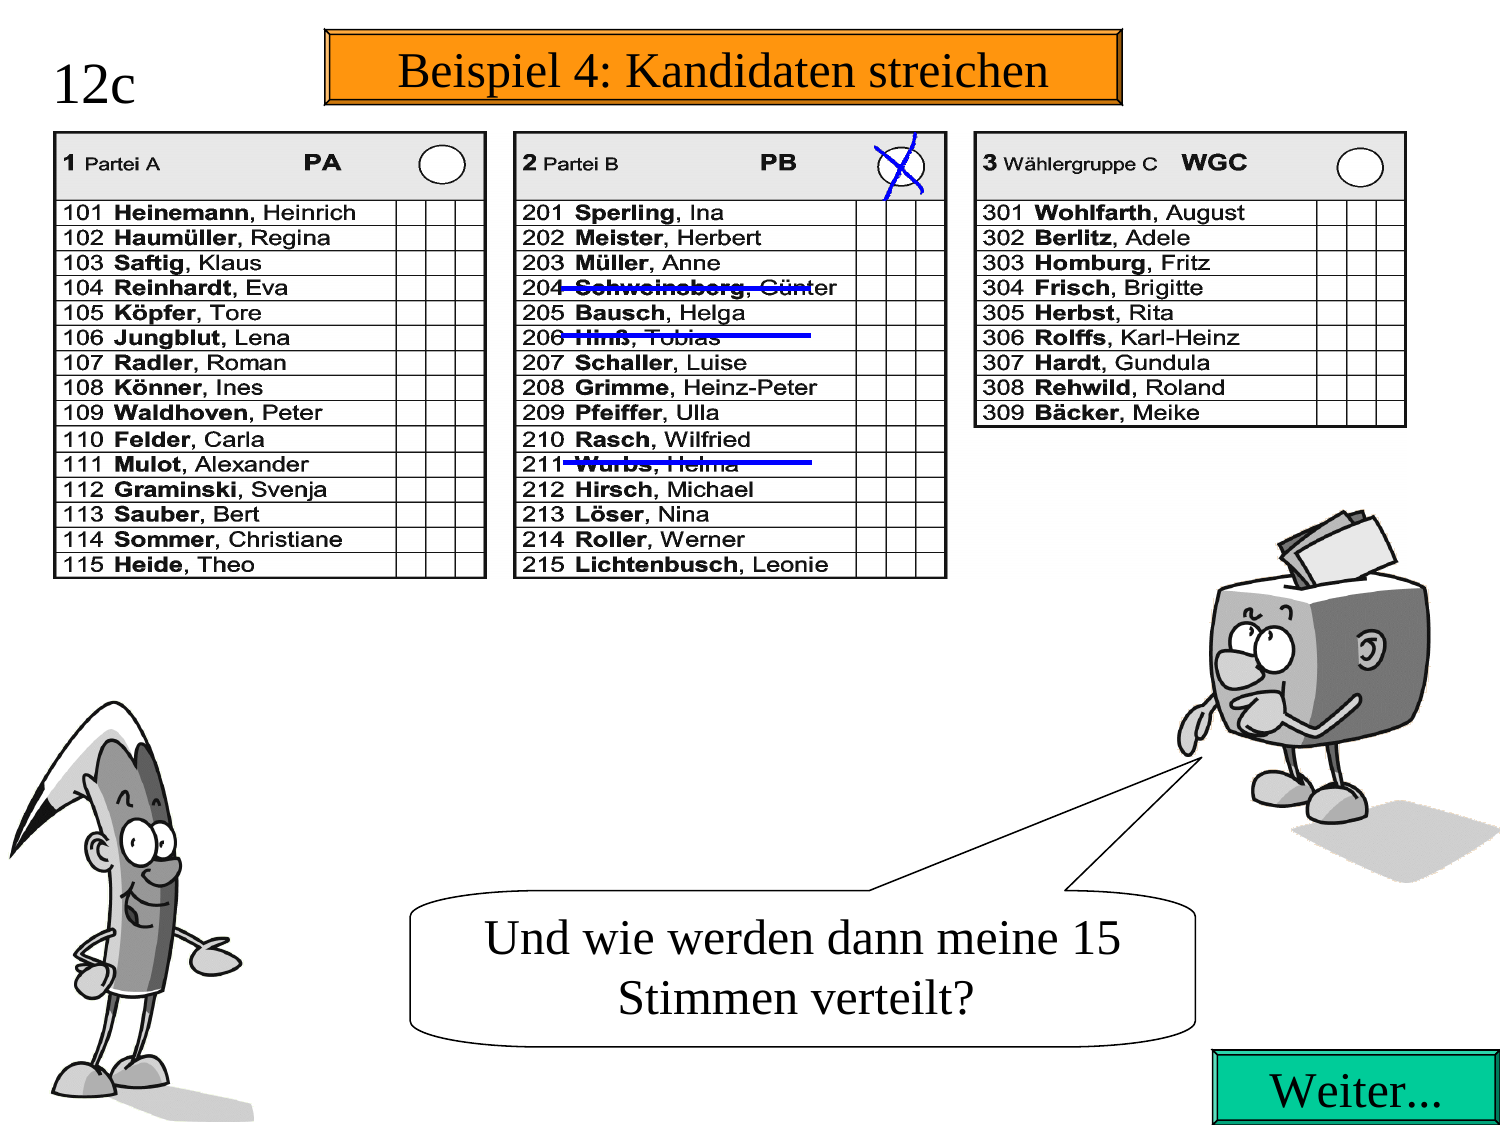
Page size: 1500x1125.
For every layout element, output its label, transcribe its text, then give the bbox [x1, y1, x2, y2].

text_box Beispiel 4: Kandidaten streichen [330, 35, 1117, 99]
text_box Und wie werden dann meine 15 Stimmen verteilt? [410, 772, 1196, 1047]
text_box 12c [37, 37, 160, 138]
picture [53, 129, 1500, 883]
text_box Weiter... [1218, 1055, 1495, 1120]
picture [4, 690, 254, 1122]
